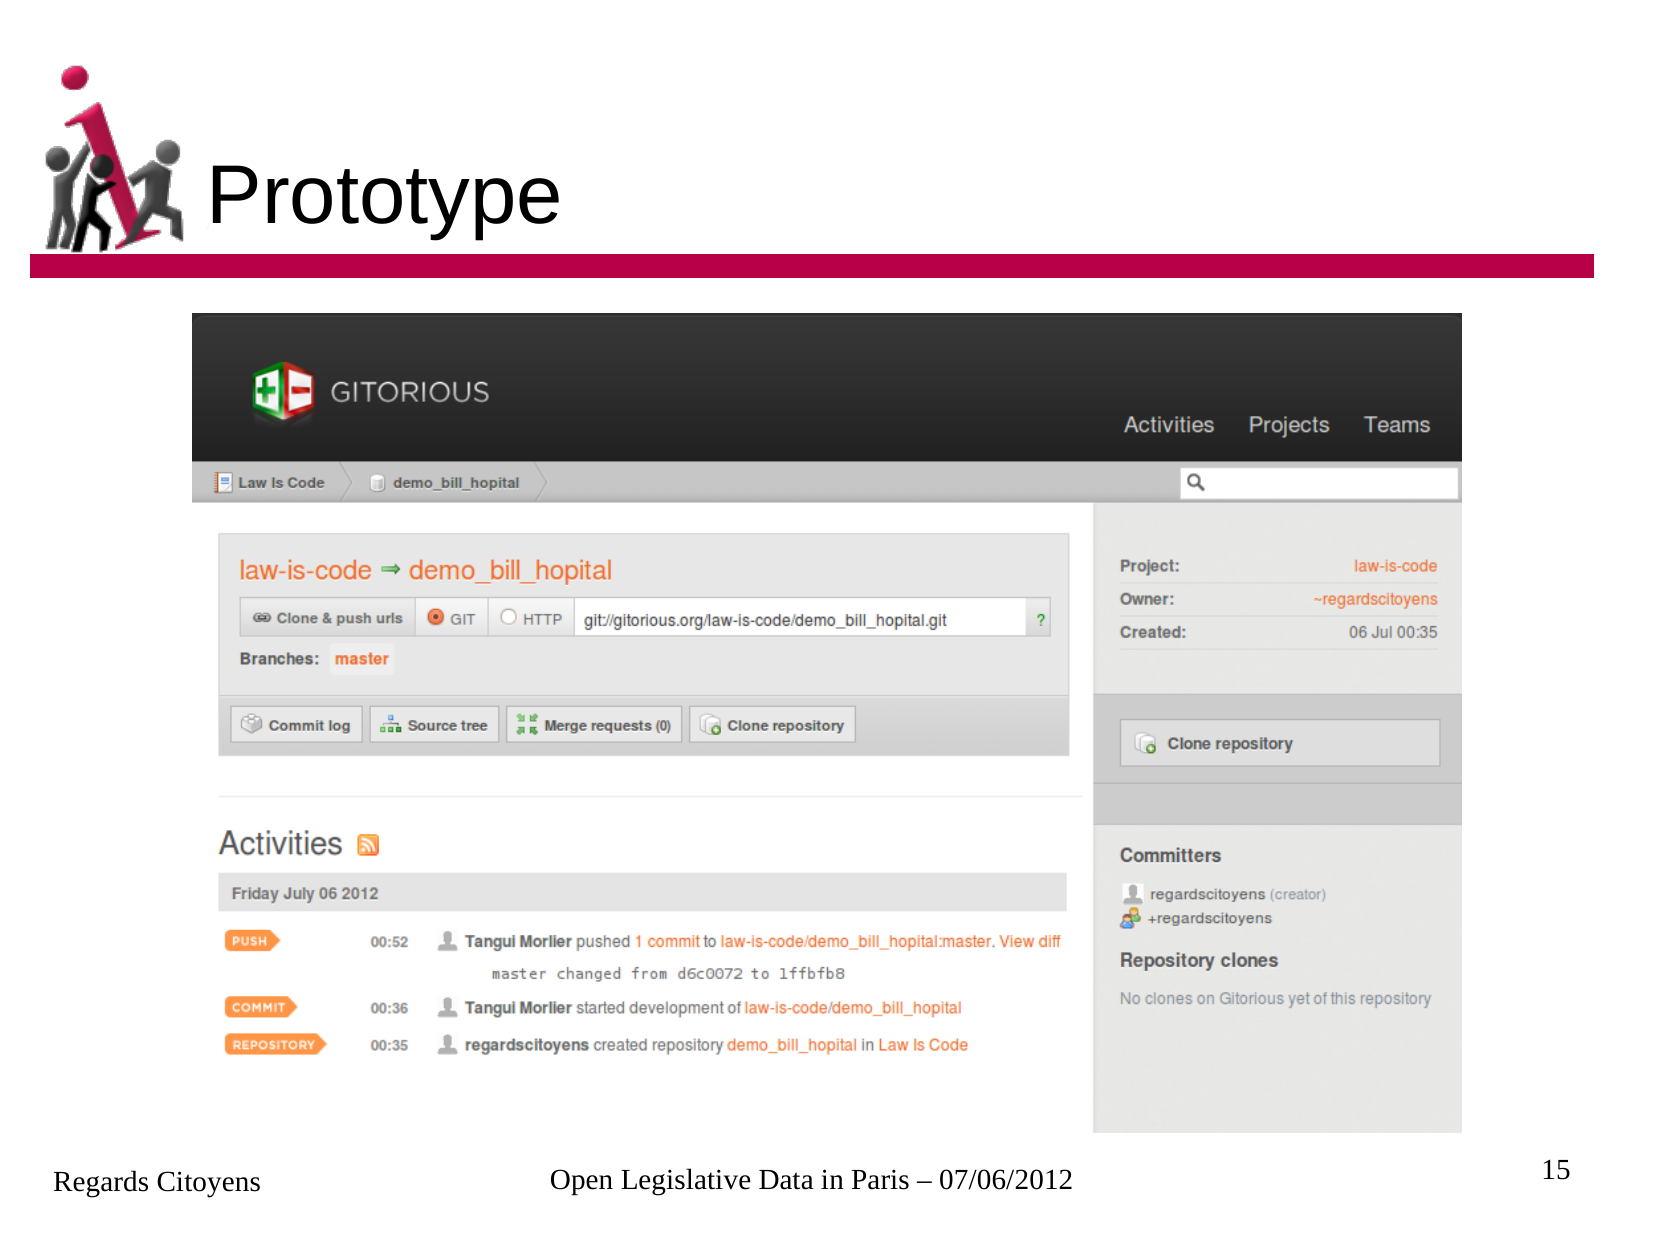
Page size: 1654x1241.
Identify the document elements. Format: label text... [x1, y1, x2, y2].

picture [192, 313, 1462, 1133]
title Prototype [206, 90, 1595, 298]
picture [29, 61, 210, 254]
